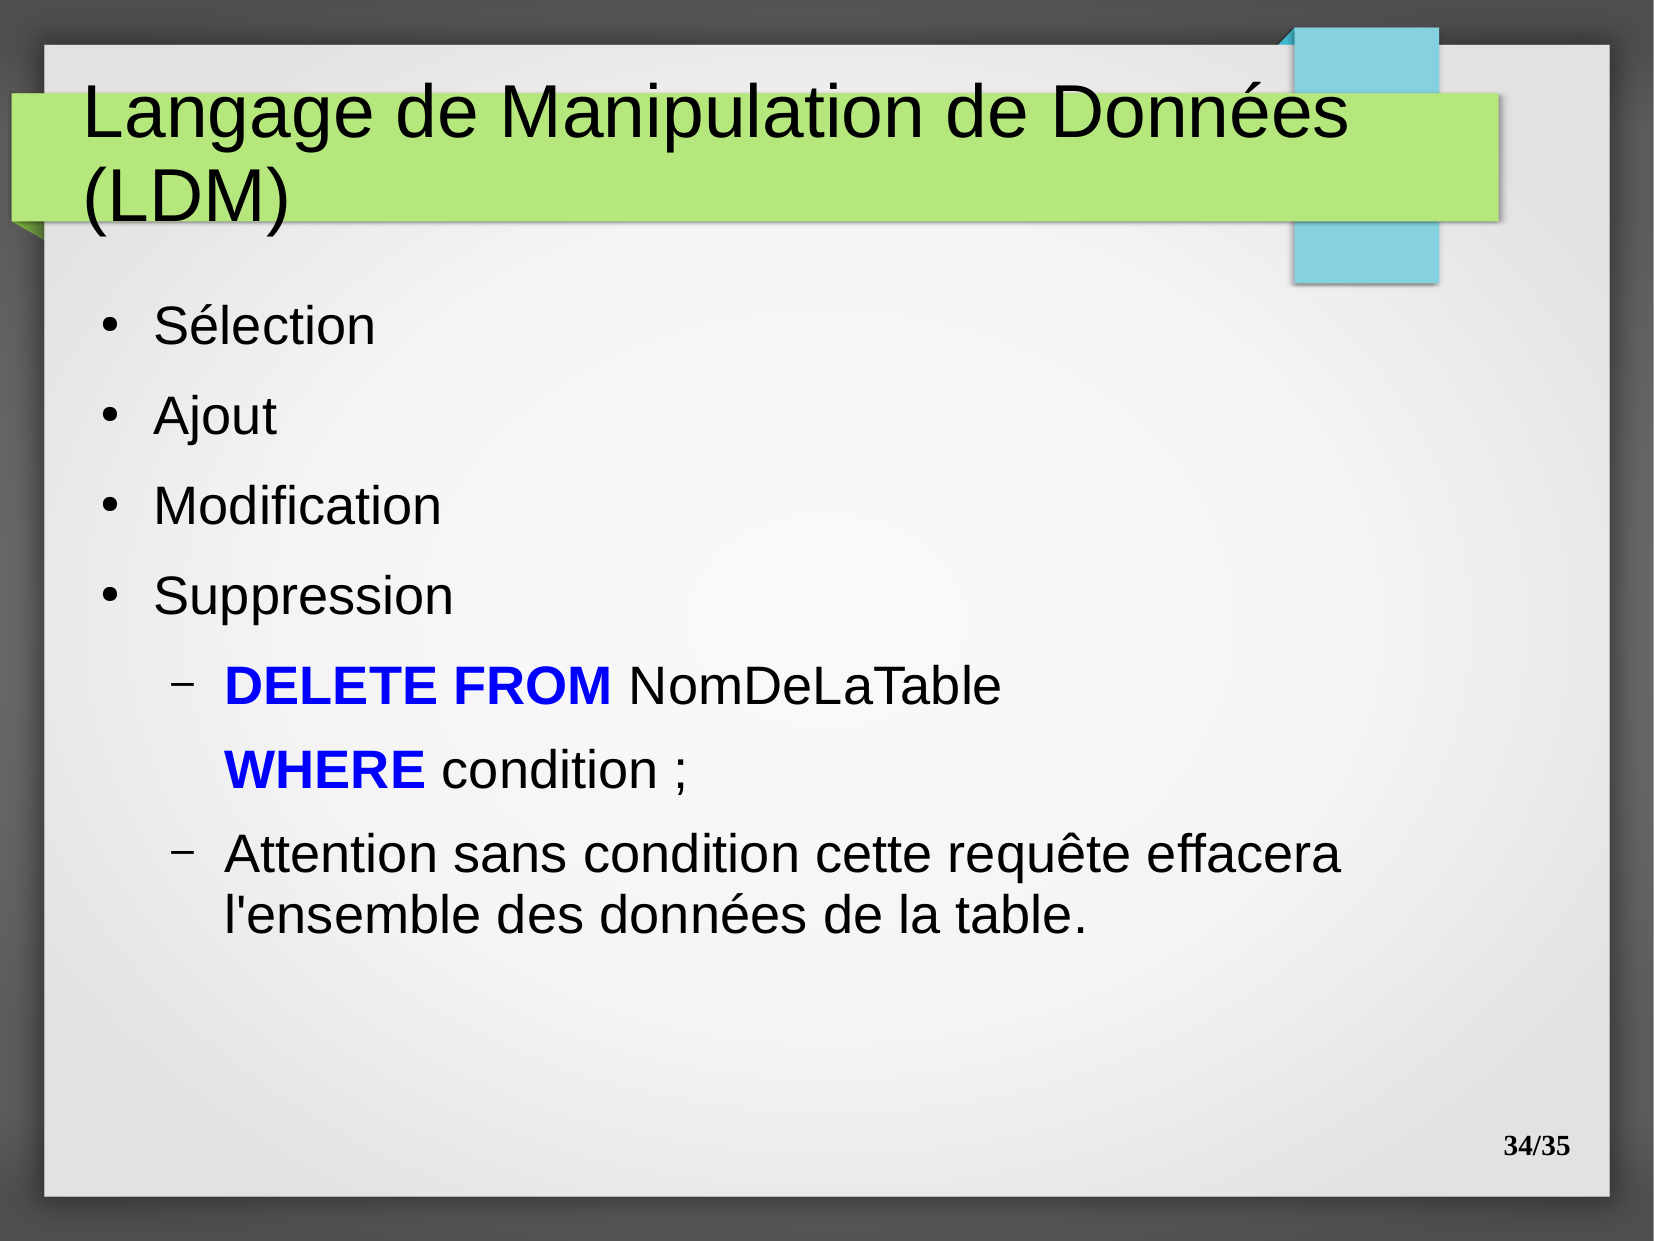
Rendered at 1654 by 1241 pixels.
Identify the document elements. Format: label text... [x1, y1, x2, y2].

title Langage de Manipulation de Données (LDM) [82, 49, 1571, 257]
list Sélection Ajout Modification Suppression DELETE FROM NomDeLaTable WHERE condition ; Attention sans condition cette requête effacera l'ensemble des données de la table. [82, 295, 1571, 1015]
picture [0, 0, 1654, 1241]
